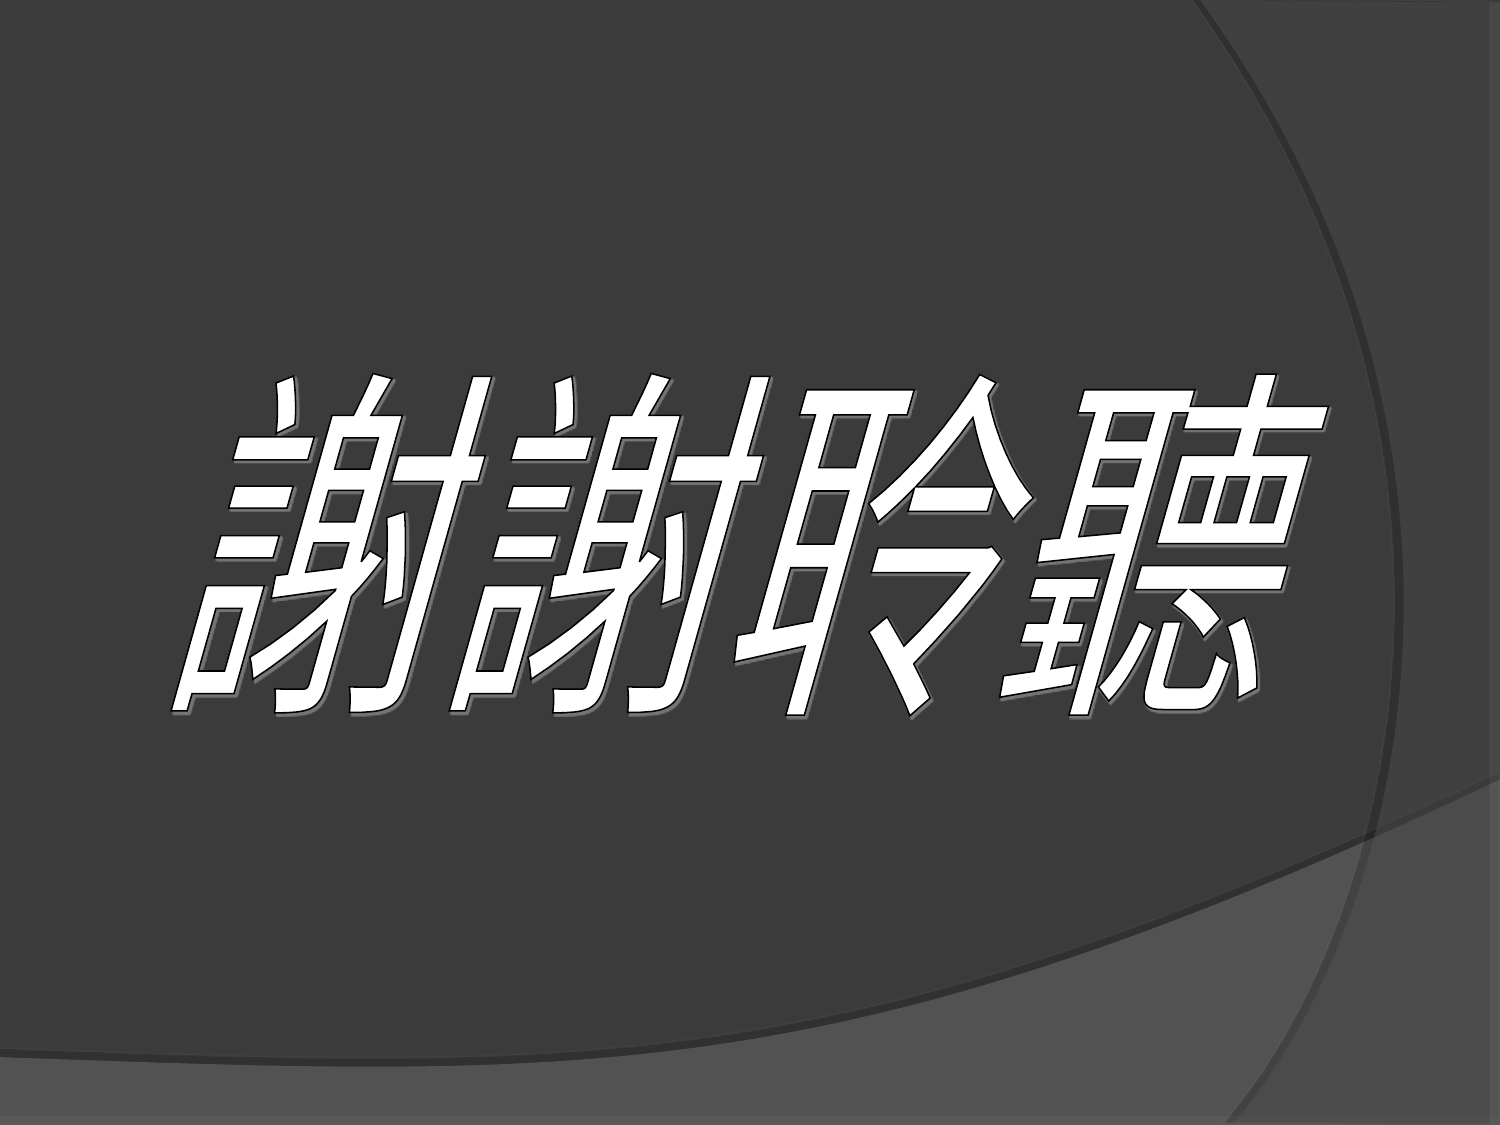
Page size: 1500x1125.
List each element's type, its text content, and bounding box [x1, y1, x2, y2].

text_box 謝謝聆聽 [171, 585, 265, 711]
text_box 謝謝聆聽 [528, 373, 681, 713]
text_box 謝謝聆聽 [1037, 374, 1329, 716]
text_box 謝謝聆聽 [510, 436, 593, 460]
text_box 謝謝聆聽 [382, 511, 406, 605]
text_box 謝謝聆聽 [1144, 621, 1231, 710]
text_box 謝謝聆聽 [1098, 621, 1153, 701]
text_box 謝謝聆聽 [868, 374, 1034, 523]
text_box 謝謝聆聽 [1227, 617, 1257, 699]
text_box 謝謝聆聽 [349, 376, 492, 713]
text_box 謝謝聆聽 [661, 511, 684, 605]
text_box 謝謝聆聽 [492, 535, 558, 558]
text_box 謝謝聆聽 [627, 376, 770, 713]
text_box 謝謝聆聽 [232, 436, 315, 460]
text_box 謝謝聆聽 [1134, 565, 1288, 638]
text_box 謝謝聆聽 [249, 373, 403, 713]
text_box 謝謝聆聽 [228, 486, 294, 509]
text_box 謝謝聆聽 [449, 585, 543, 711]
text_box 謝謝聆聽 [999, 578, 1100, 698]
text_box 謝謝聆聽 [506, 486, 572, 509]
text_box 謝謝聆聽 [214, 535, 280, 558]
text_box 謝謝聆聽 [276, 376, 296, 434]
text_box 謝謝聆聽 [868, 546, 1002, 716]
text_box 謝謝聆聽 [734, 389, 915, 716]
text_box 謝謝聆聽 [554, 376, 574, 434]
